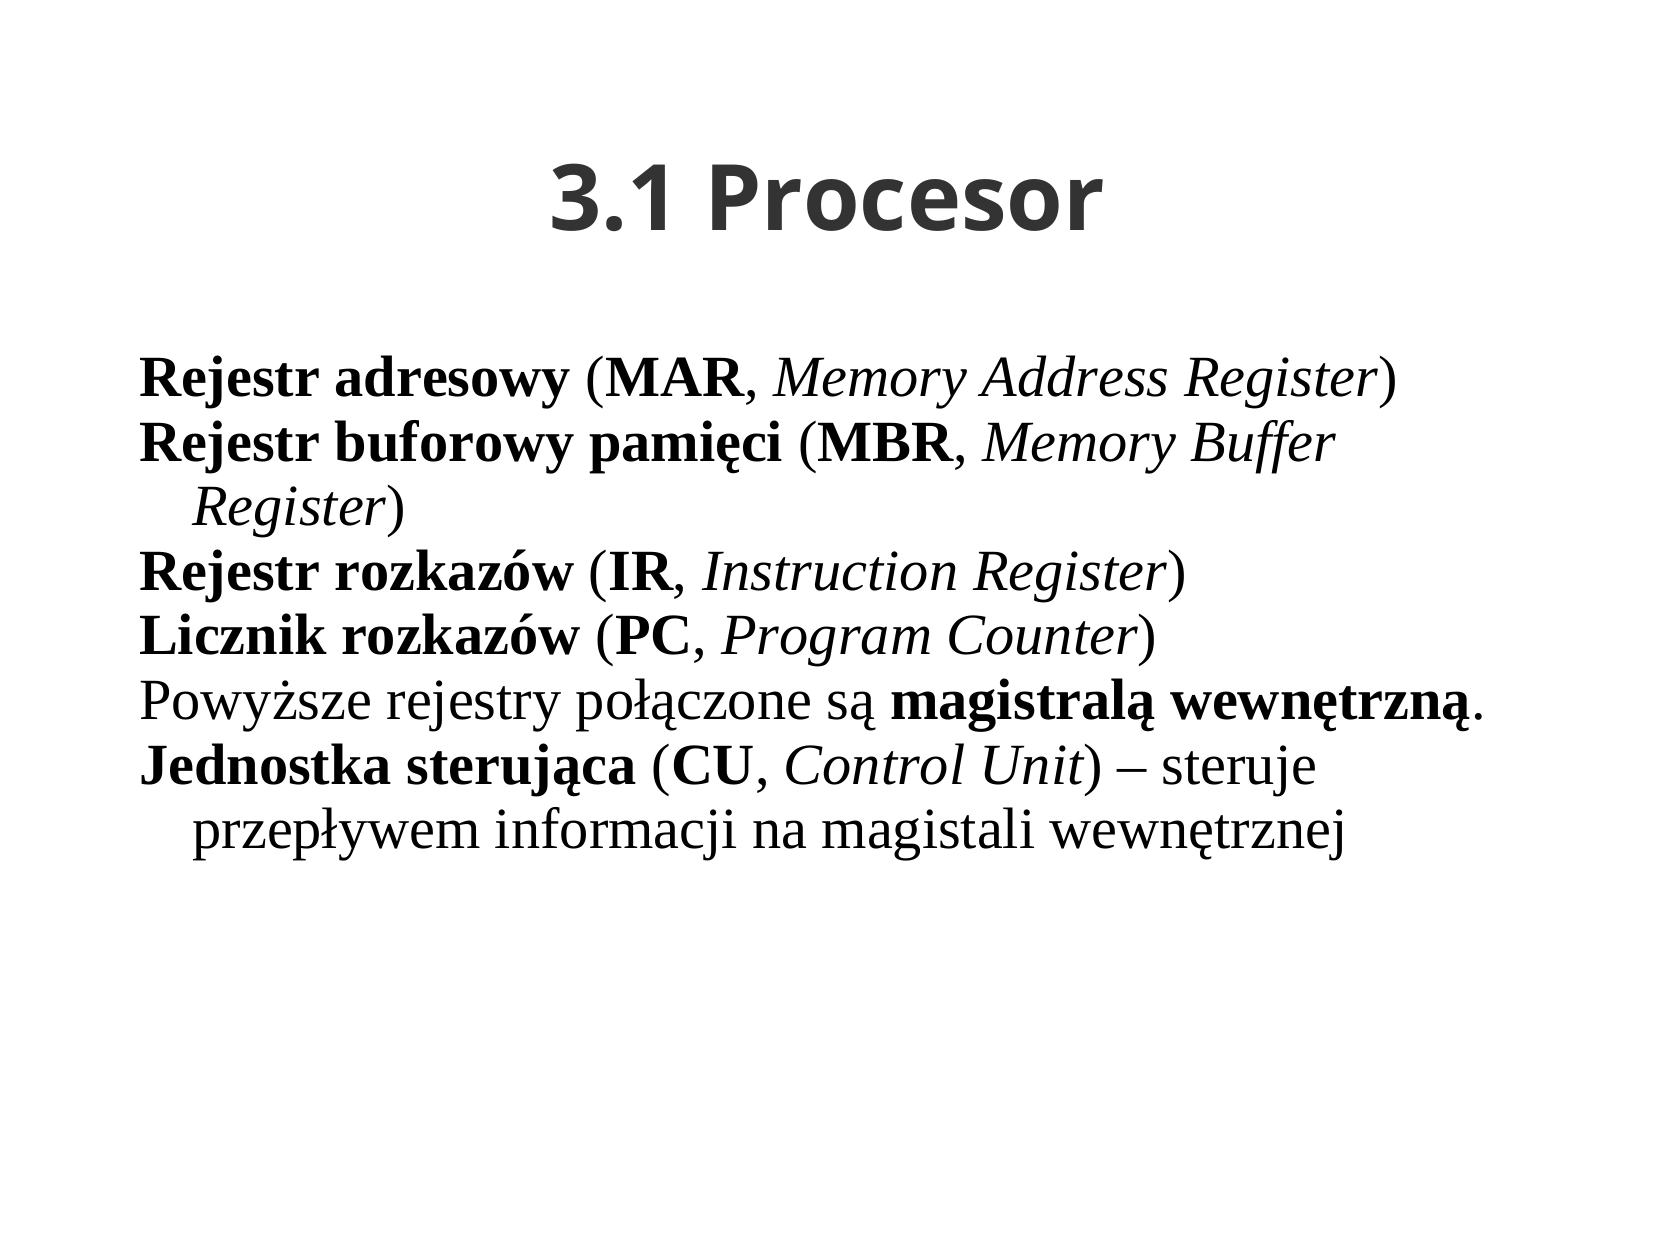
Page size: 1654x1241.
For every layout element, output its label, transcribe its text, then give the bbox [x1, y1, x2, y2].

title 3.1 Procesor [121, 91, 1534, 299]
list Rejestr adresowy (MAR, Memory Address Register) Rejestr buforowy pamięci (MBR, Memory Buffer Register) Rejestr rozkazów (IR, Instruction Register) Licznik rozkazów (PC, Program Counter) Powyższe rejestry połączone są magistralą wewnętrzną. Jednostka sterująca (CU, Control Unit) – steruje przepływem informacji na magistali wewnętrznej [121, 344, 1534, 1127]
